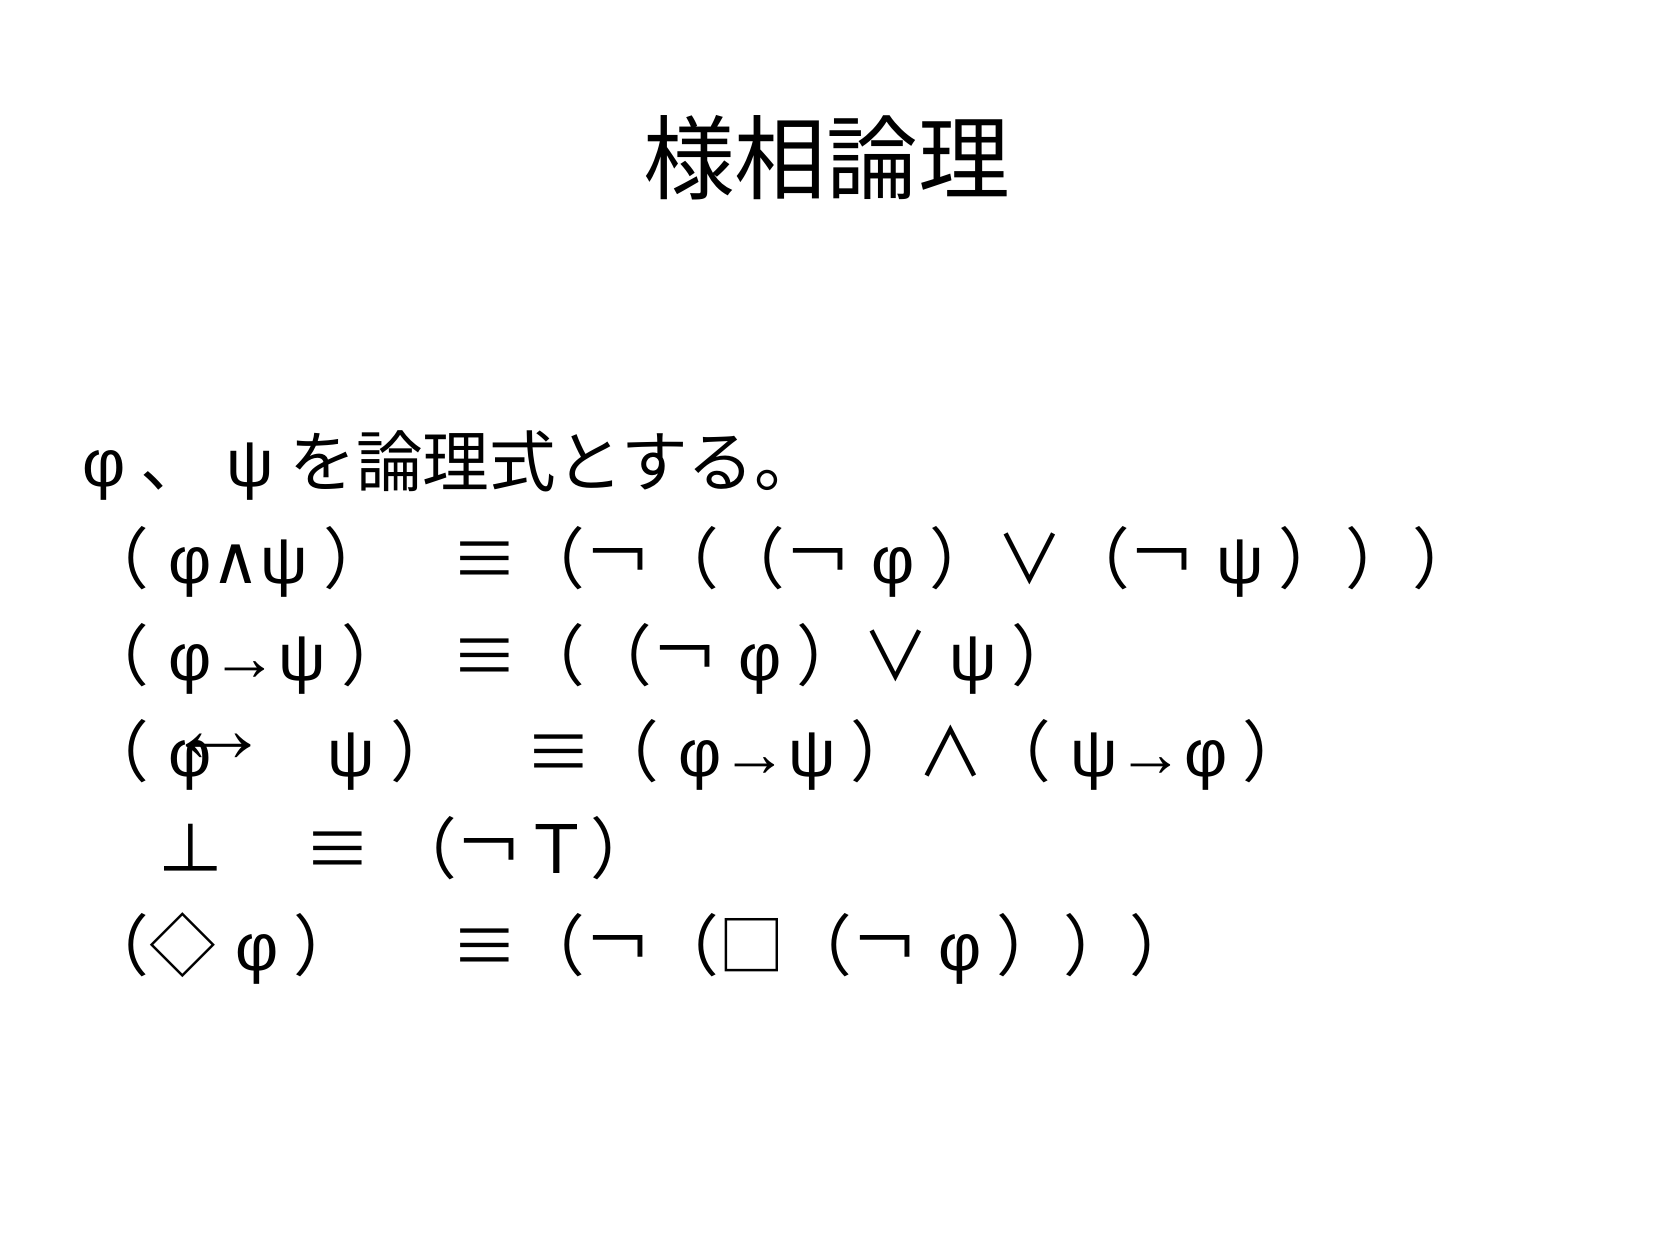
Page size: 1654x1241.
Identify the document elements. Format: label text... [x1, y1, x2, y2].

chart [177, 708, 260, 785]
title 様相論理 [82, 56, 1571, 250]
subtitle φ、ψを論理式とする。 （φ∧ψ） ≡（￢（（￢φ）∨（￢ψ））） （φ→ψ） ≡（（￢φ）∨ψ） （φ ψ） ≡（φ→ψ）∧（ψ→φ） ⊥ ≡（￢Ｔ） （◇φ） ≡（￢（□（￢φ））） [82, 297, 1571, 1102]
